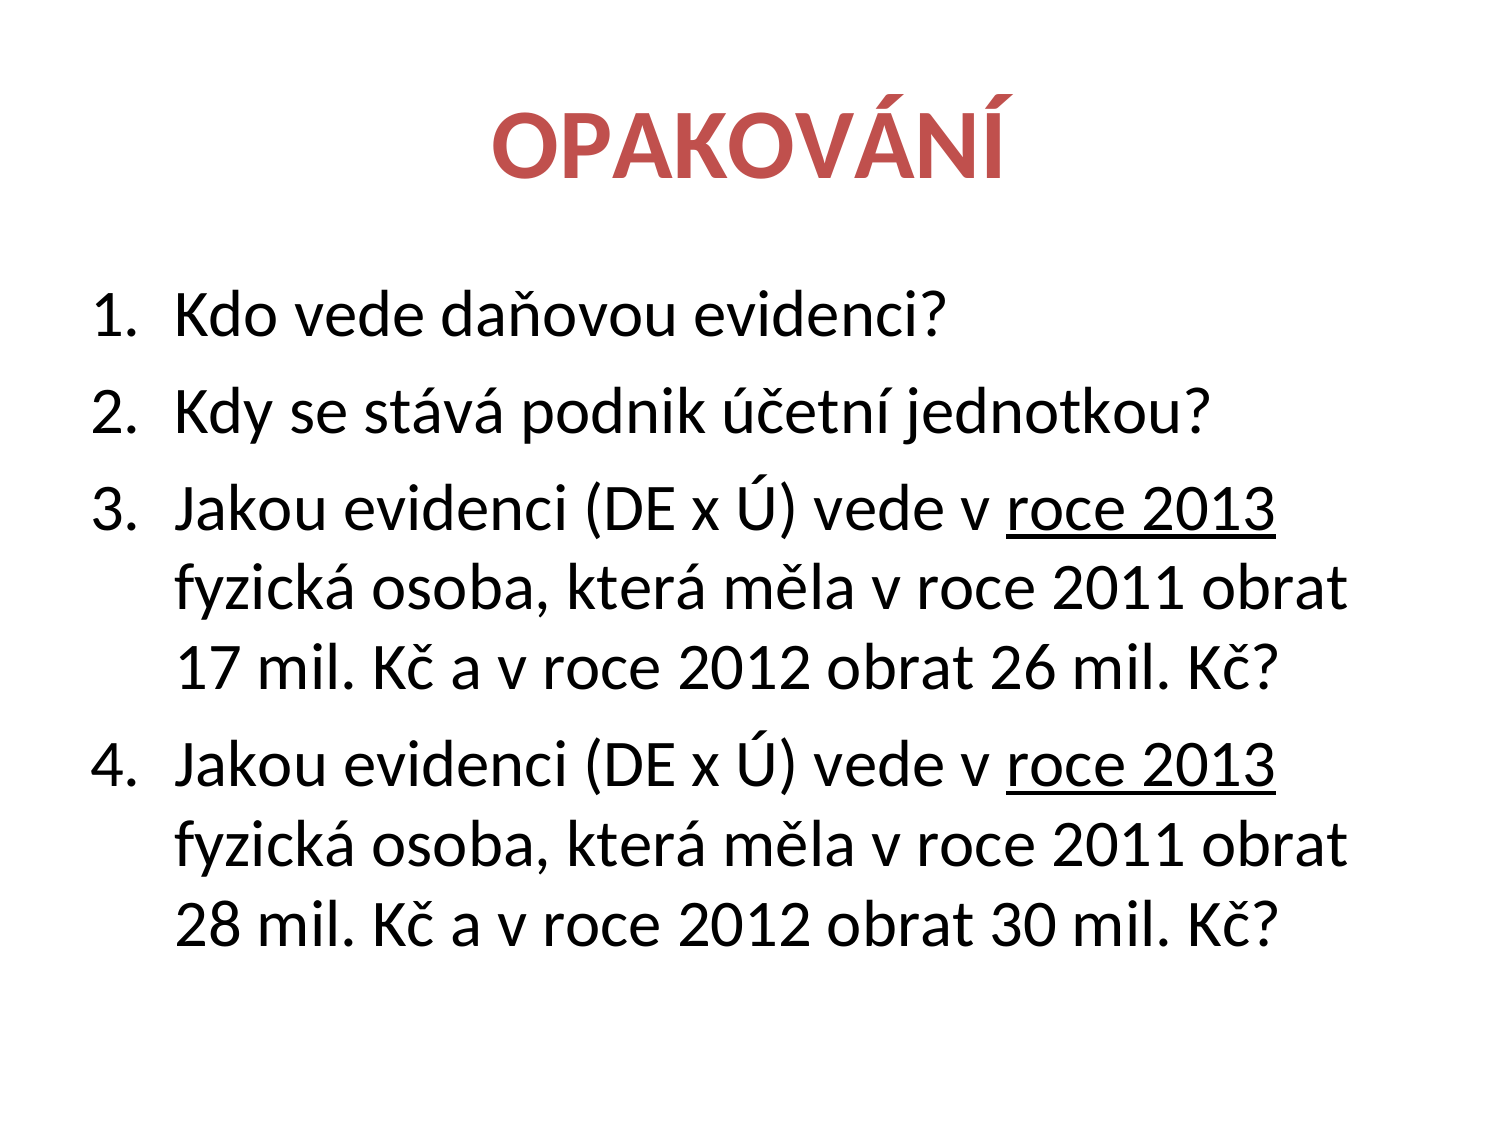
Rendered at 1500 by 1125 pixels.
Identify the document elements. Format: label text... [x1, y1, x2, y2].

list Kdo vede daňovou evidenci? Kdy se stává podnik účetní jednotkou? Jakou evidenci (DE x Ú) vede v roce 2013 fyzická osoba, která měla v roce 2011 obrat 17 mil. Kč a v roce 2012 obrat 26 mil. Kč? Jakou evidenci (DE x Ú) vede v roce 2013 fyzická osoba, která měla v roce 2011 obrat 28 mil. Kč a v roce 2012 obrat 30 mil. Kč? [75, 262, 1426, 1006]
title OPAKOVÁNÍ [75, 45, 1426, 233]
